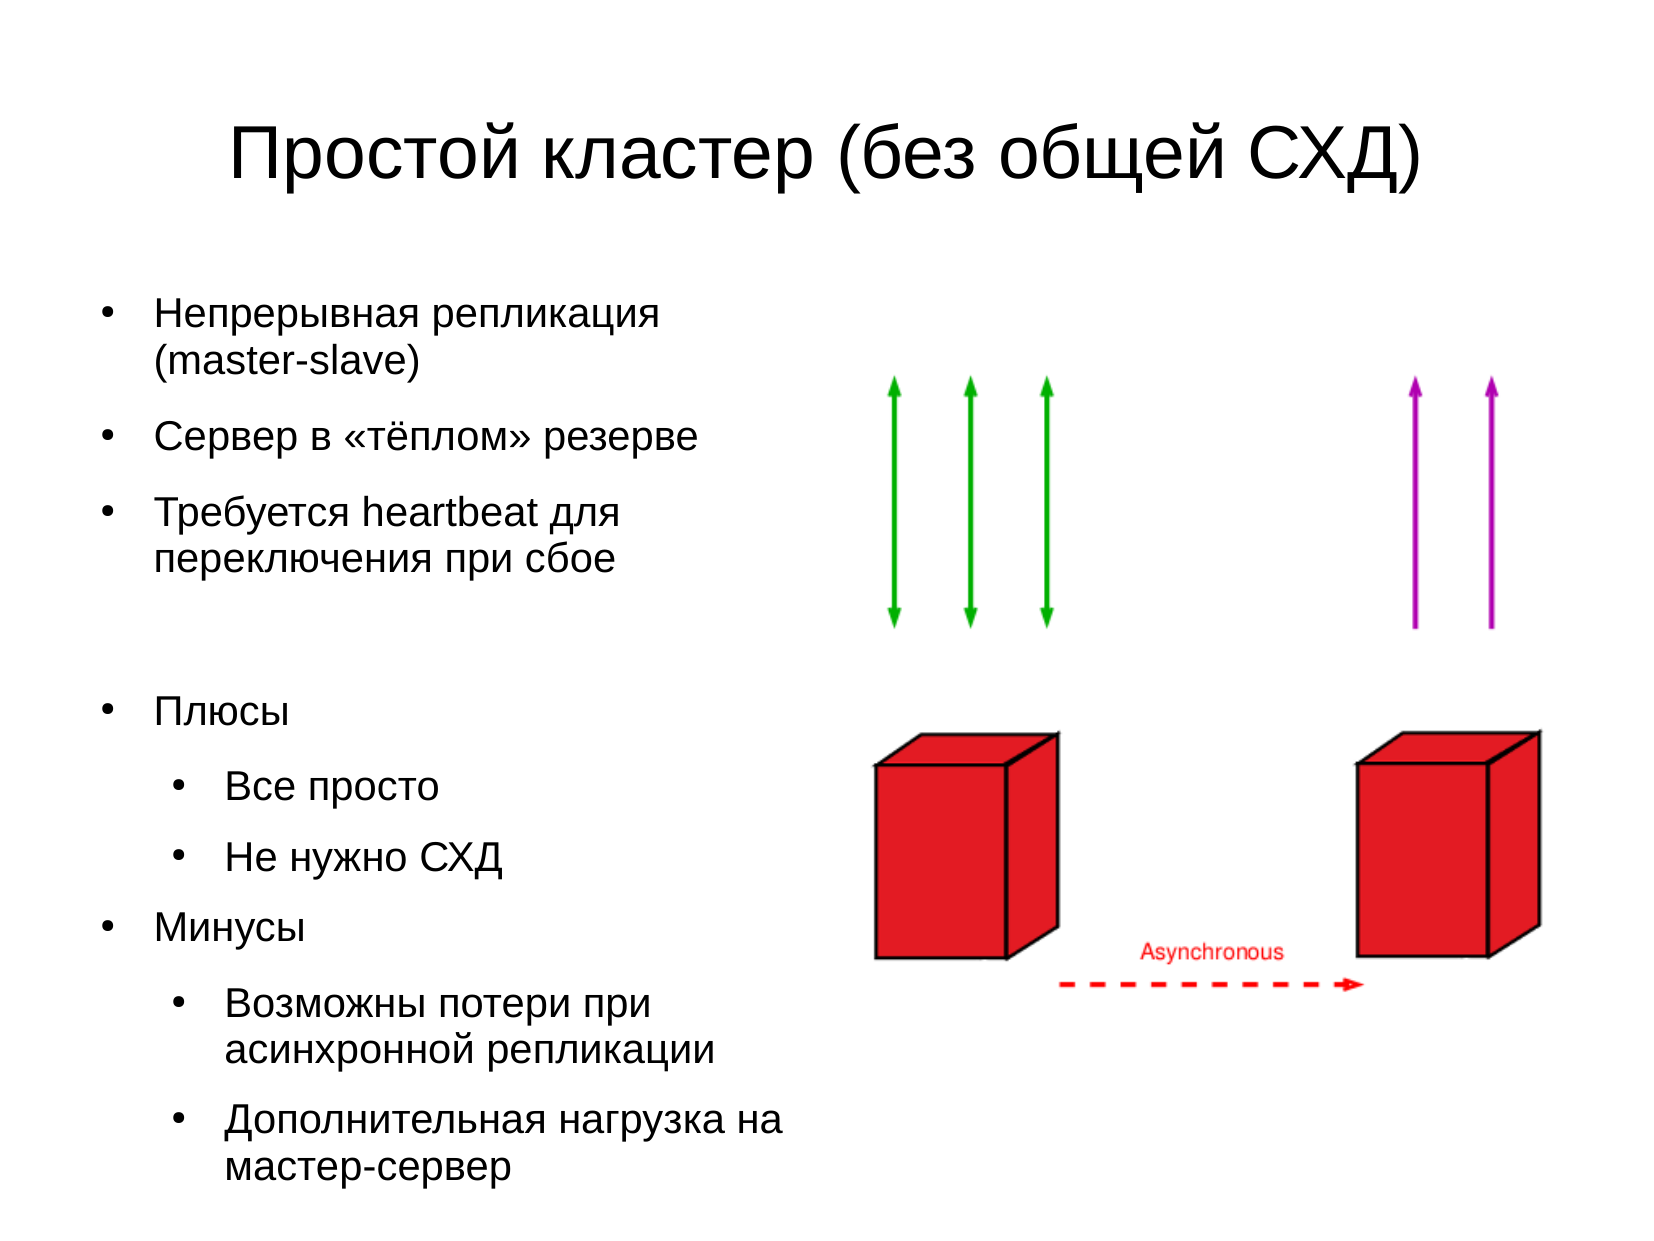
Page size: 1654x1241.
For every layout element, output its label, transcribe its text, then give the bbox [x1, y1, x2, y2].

picture [829, 271, 1583, 1146]
list Непрерывная репликация (master-slave) Сервер в «тёплом» резерве Требуется heartbeat для переключения при сбое Плюсы Все просто Не нужно СХД Минусы Возможны потери при асинхронной репликации Дополнительная нагрузка на мастер-сервер [82, 290, 886, 1193]
title Простой кластер (без общей СХД) [82, 49, 1571, 257]
